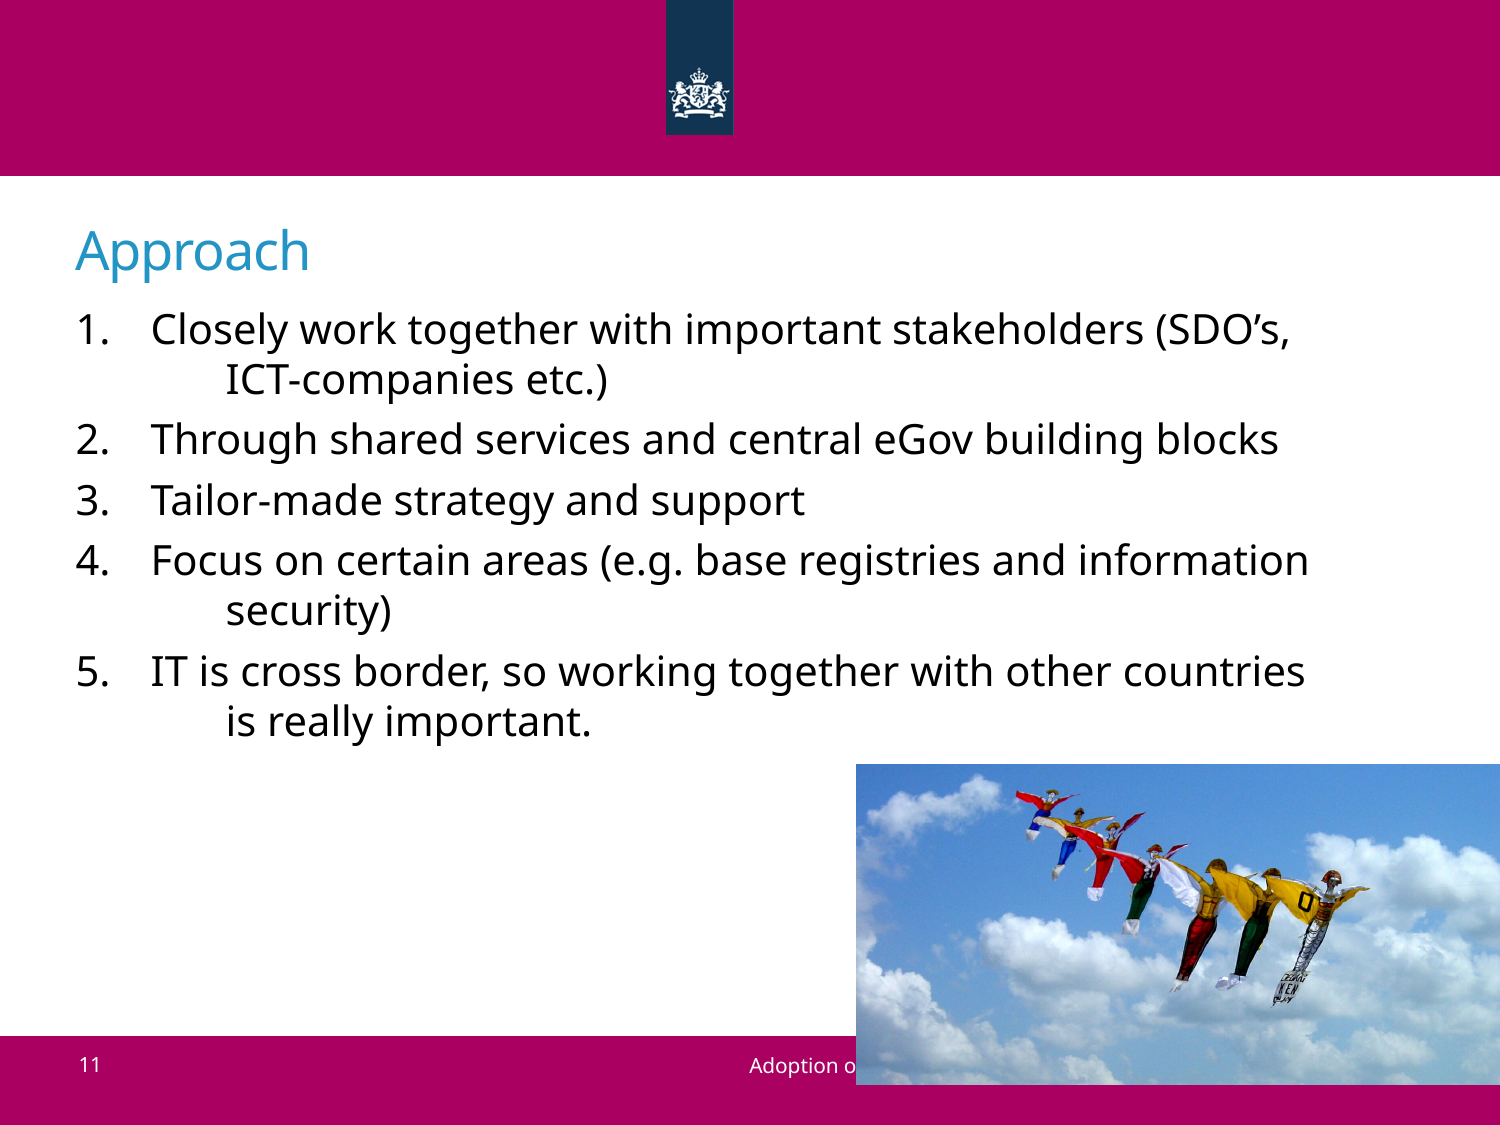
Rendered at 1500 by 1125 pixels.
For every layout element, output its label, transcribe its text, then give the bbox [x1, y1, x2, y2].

title Approach [60, 202, 1348, 295]
text_box <number> [63, 1043, 181, 1104]
text_box Adoption of open standards in NL [734, 1044, 1418, 1092]
picture [666, 0, 734, 135]
list Closely work together with important stakeholders (SDO’s, ICT-companies etc.) Through shared services and central eGov building blocks Tailor-made strategy and support Focus on certain areas (e.g. base registries and information security) IT is cross border, so working together with other countries is really important. [60, 295, 1350, 997]
picture [856, 764, 1500, 1085]
